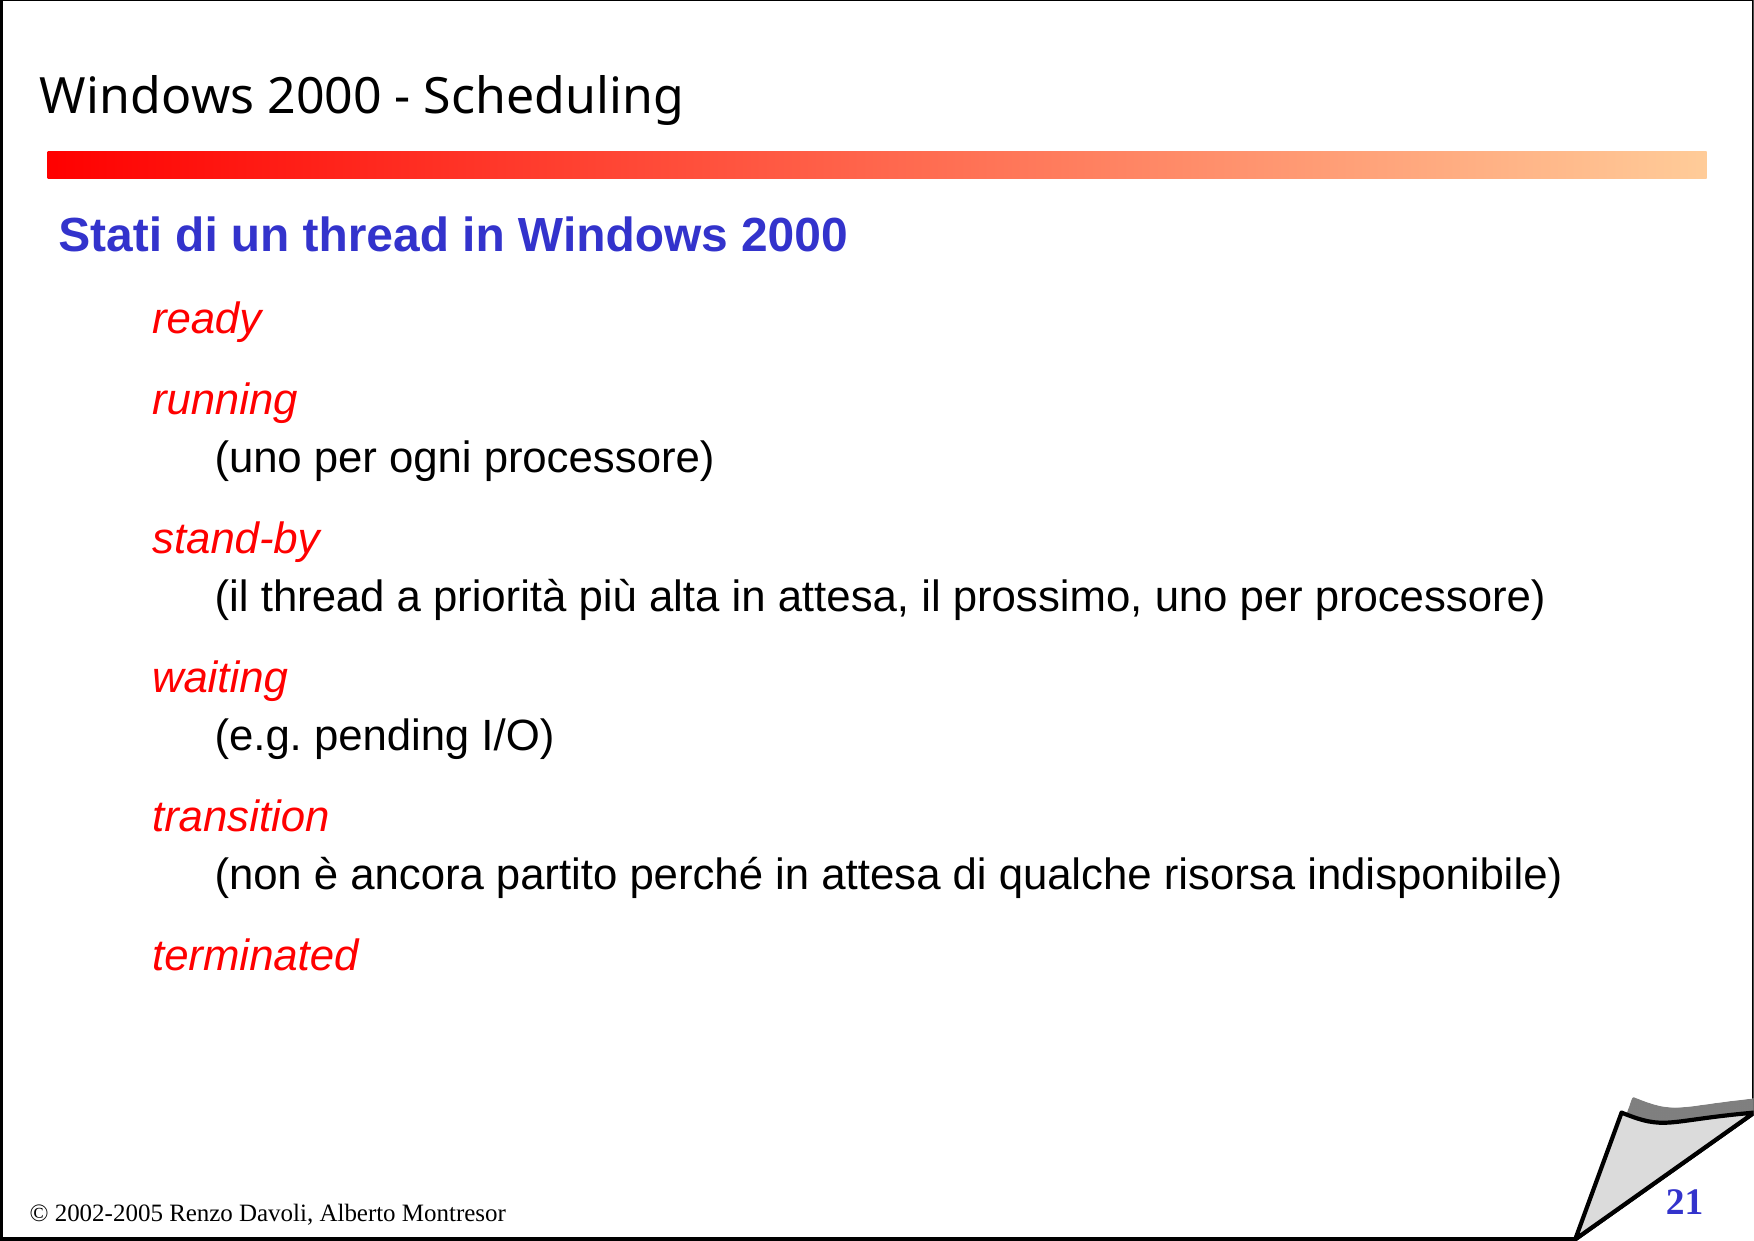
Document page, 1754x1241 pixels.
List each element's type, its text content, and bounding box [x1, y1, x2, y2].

title Windows 2000 - Scheduling [40, 49, 1713, 144]
list Stati di un thread in Windows 2000 ready running (uno per ogni processore) stand-by (il thread a priorità più alta in attesa, il prossimo, uno per processore) waiting (e.g. pending I/O) transition (non è ancora partito perché in attesa di qualche risorsa indisponibile) terminated [58, 206, 1695, 1183]
